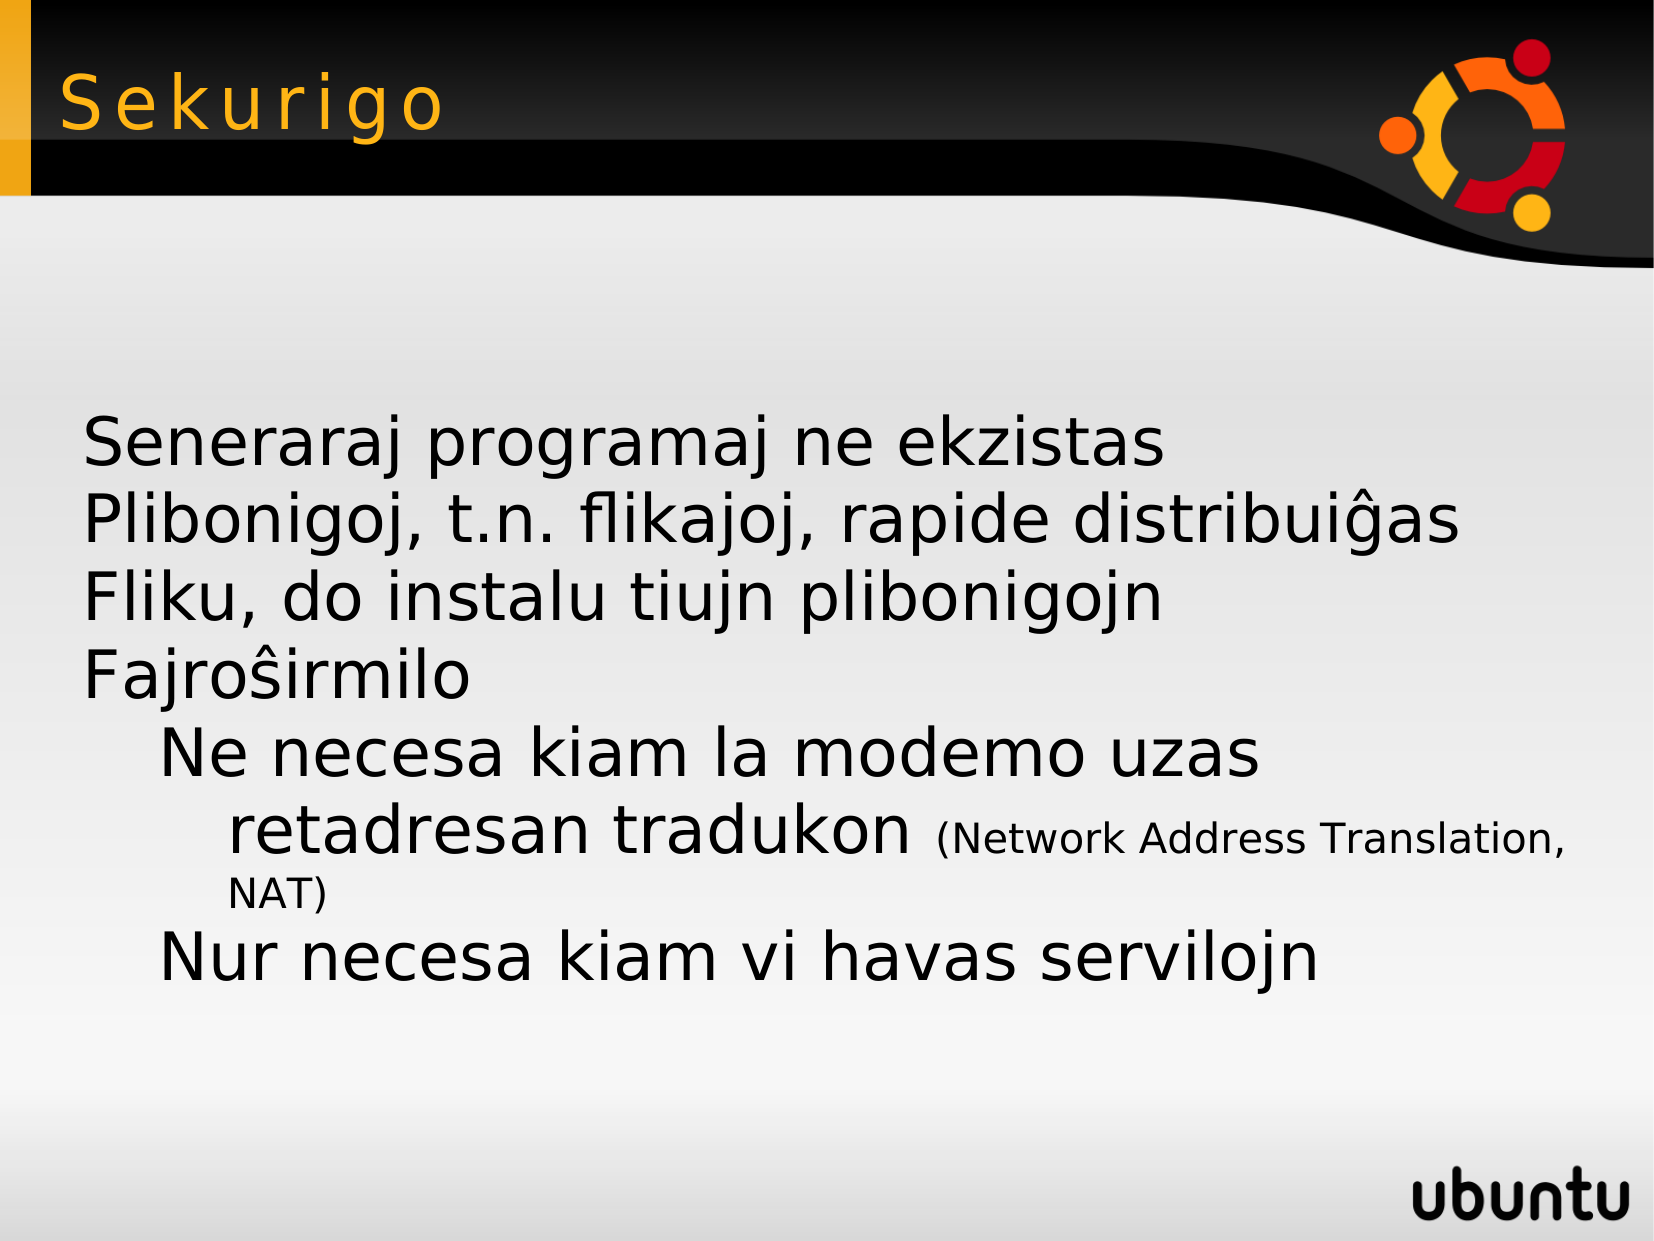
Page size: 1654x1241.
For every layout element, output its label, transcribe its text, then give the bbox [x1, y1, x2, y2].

subtitle Seneraraj programaj ne ekzistas Plibonigoj, t.n. flikajoj, rapide distribuiĝas Fliku, do instalu tiujn plibonigojn Fajroŝirmilo Ne necesa kiam la modemo uzas retadresan tradukon (Network Address Translation, NAT) Nur necesa kiam vi havas servilojn [82, 290, 1571, 1109]
picture [0, 0, 1654, 1241]
title Sekurigo [59, 29, 1270, 178]
